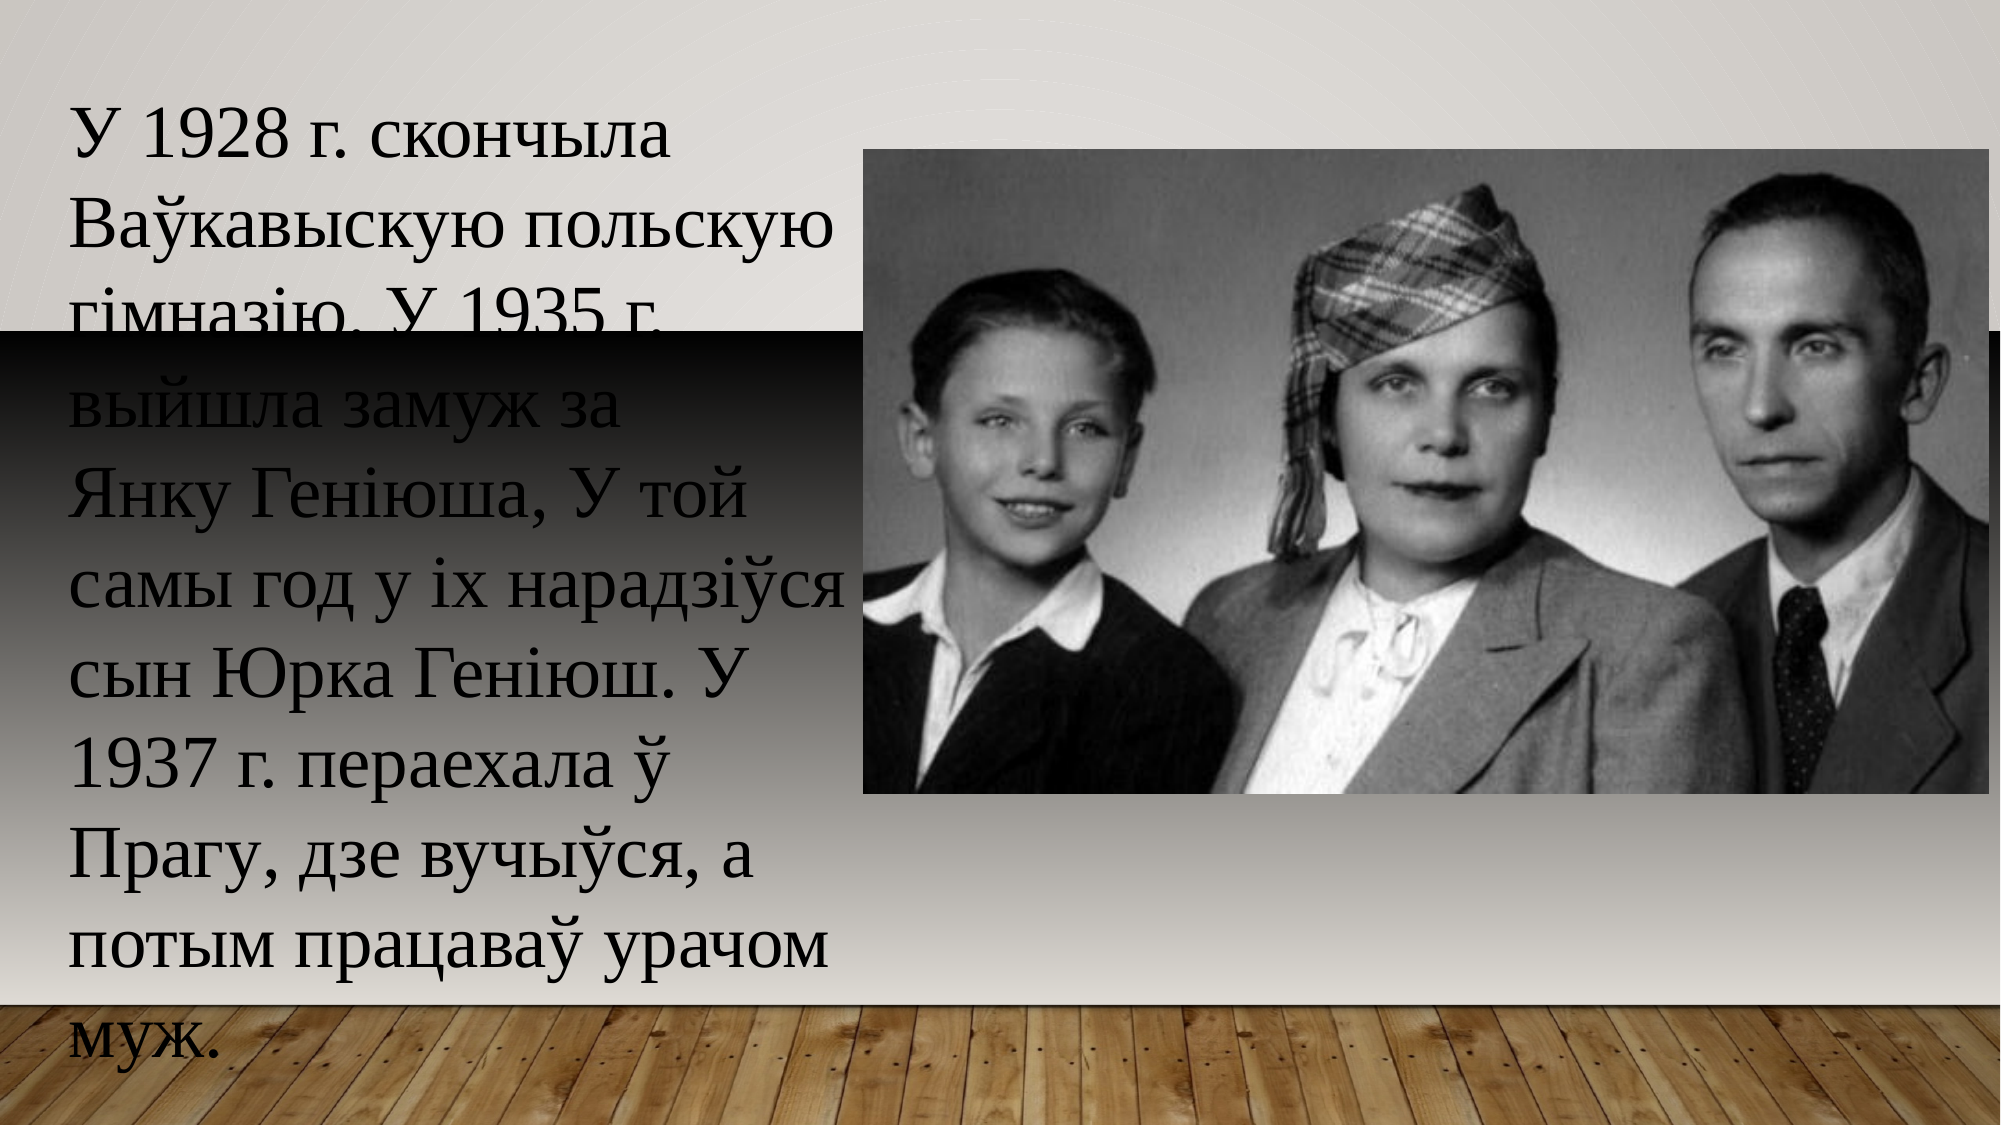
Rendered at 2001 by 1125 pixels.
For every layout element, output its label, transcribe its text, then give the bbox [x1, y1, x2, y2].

text_box У 1928 г. скончыла Ваўкавыскую польскую гімназію. У 1935 г. выйшла замуж за Янку Геніюша, У той самы год у іх нарадзіўся сын Юрка Геніюш. У 1937 г. пераехала ў Прагу, дзе вучыўся, а потым працаваў урачом муж. [54, 75, 872, 1080]
picture [863, 149, 1989, 794]
